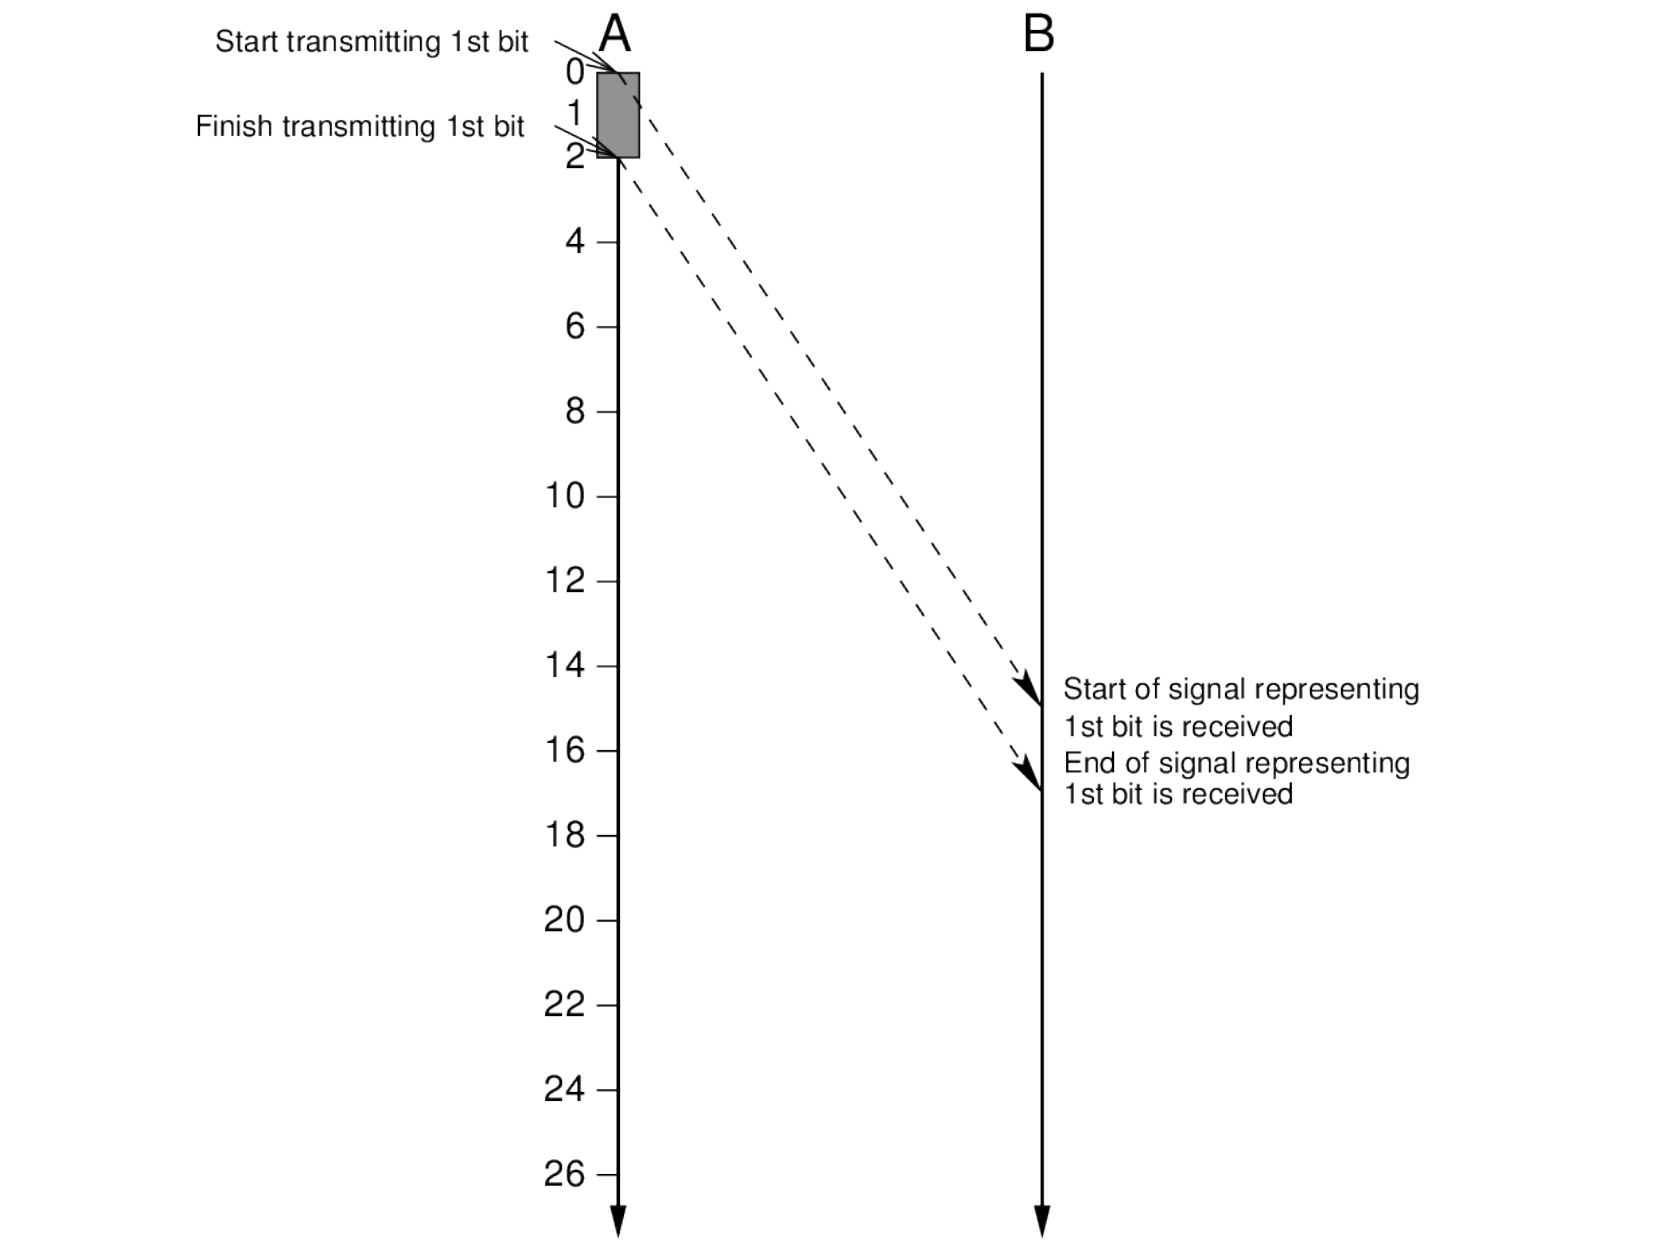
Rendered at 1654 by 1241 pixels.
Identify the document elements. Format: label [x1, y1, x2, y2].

picture [191, 3, 1474, 1241]
